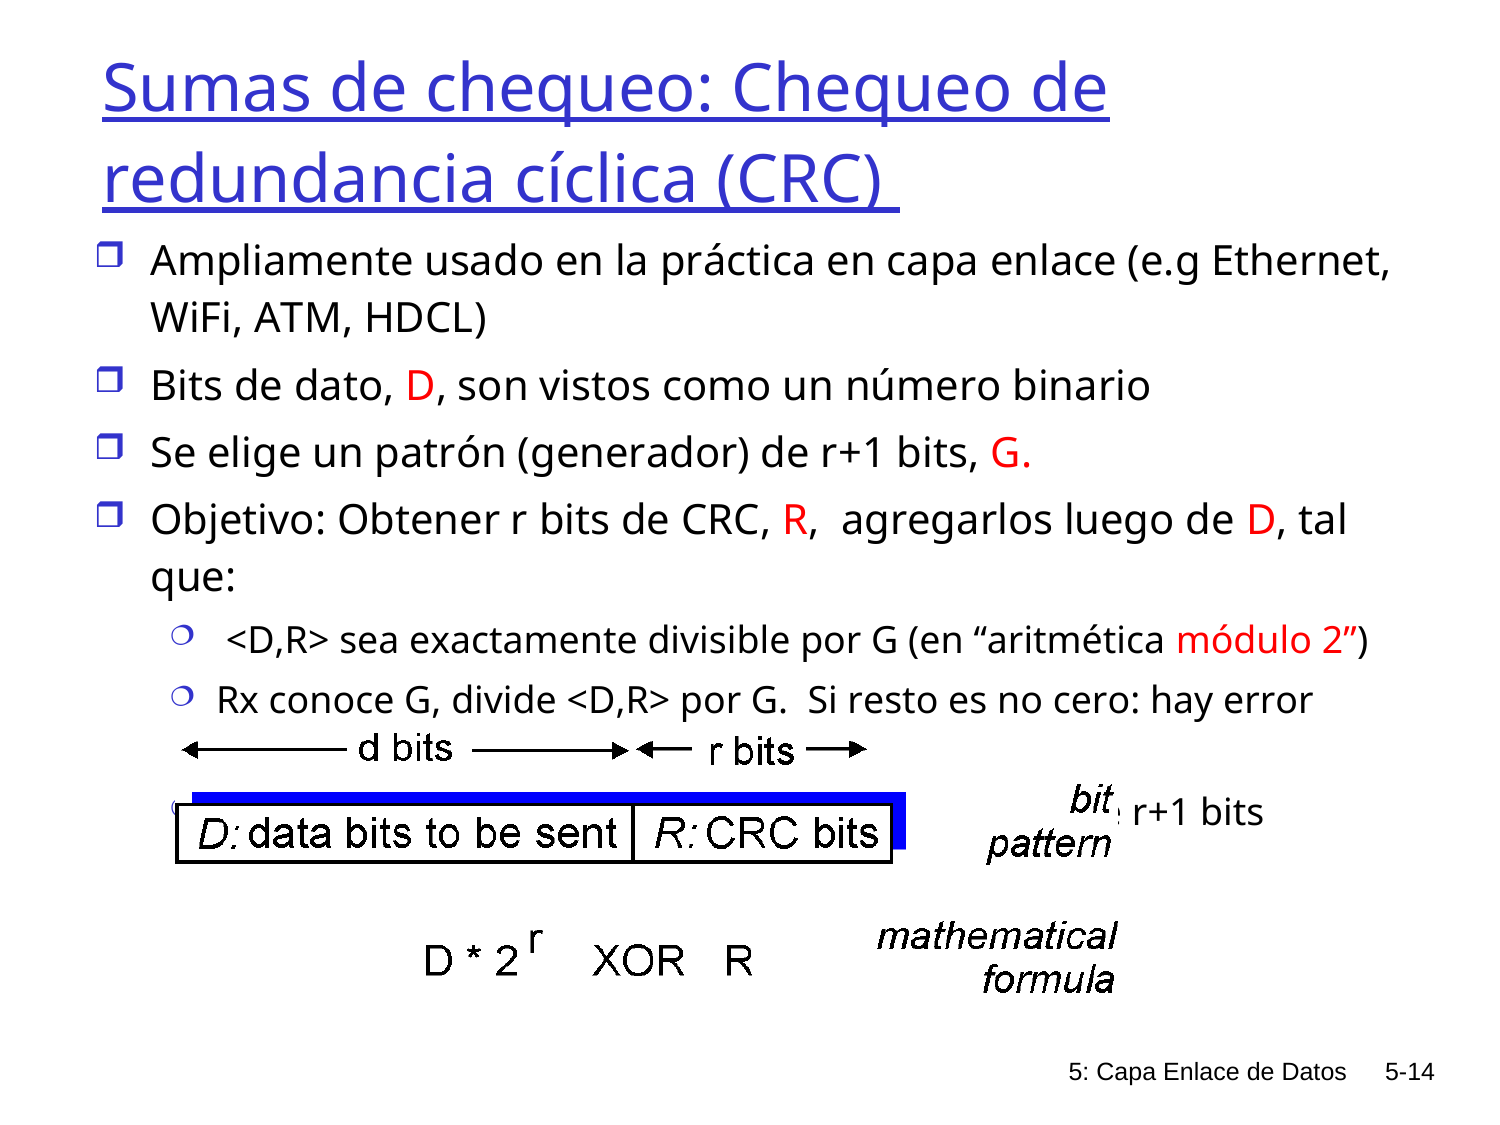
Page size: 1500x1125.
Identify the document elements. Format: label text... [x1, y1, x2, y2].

list Ampliamente usado en la práctica en capa enlace (e.g Ethernet, WiFi, ATM, HDCL) Bits de dato, D, son vistos como un número binario Se elige un patrón (generador) de r+1 bits, G. Objetivo: Obtener r bits de CRC, R, agregarlos luego de D, tal que: <D,R> sea exactamente divisible por G (en “aritmética módulo 2”) Rx conoce G, divide <D,R> por G. Si resto es no cero: hay error detectado! Puede detectar secuencias de errores menores que r+1 bits [79, 223, 1439, 718]
title Sumas de chequeo: Chequeo de redundancia cíclica (CRC) [87, 37, 1438, 223]
picture [175, 733, 1118, 994]
